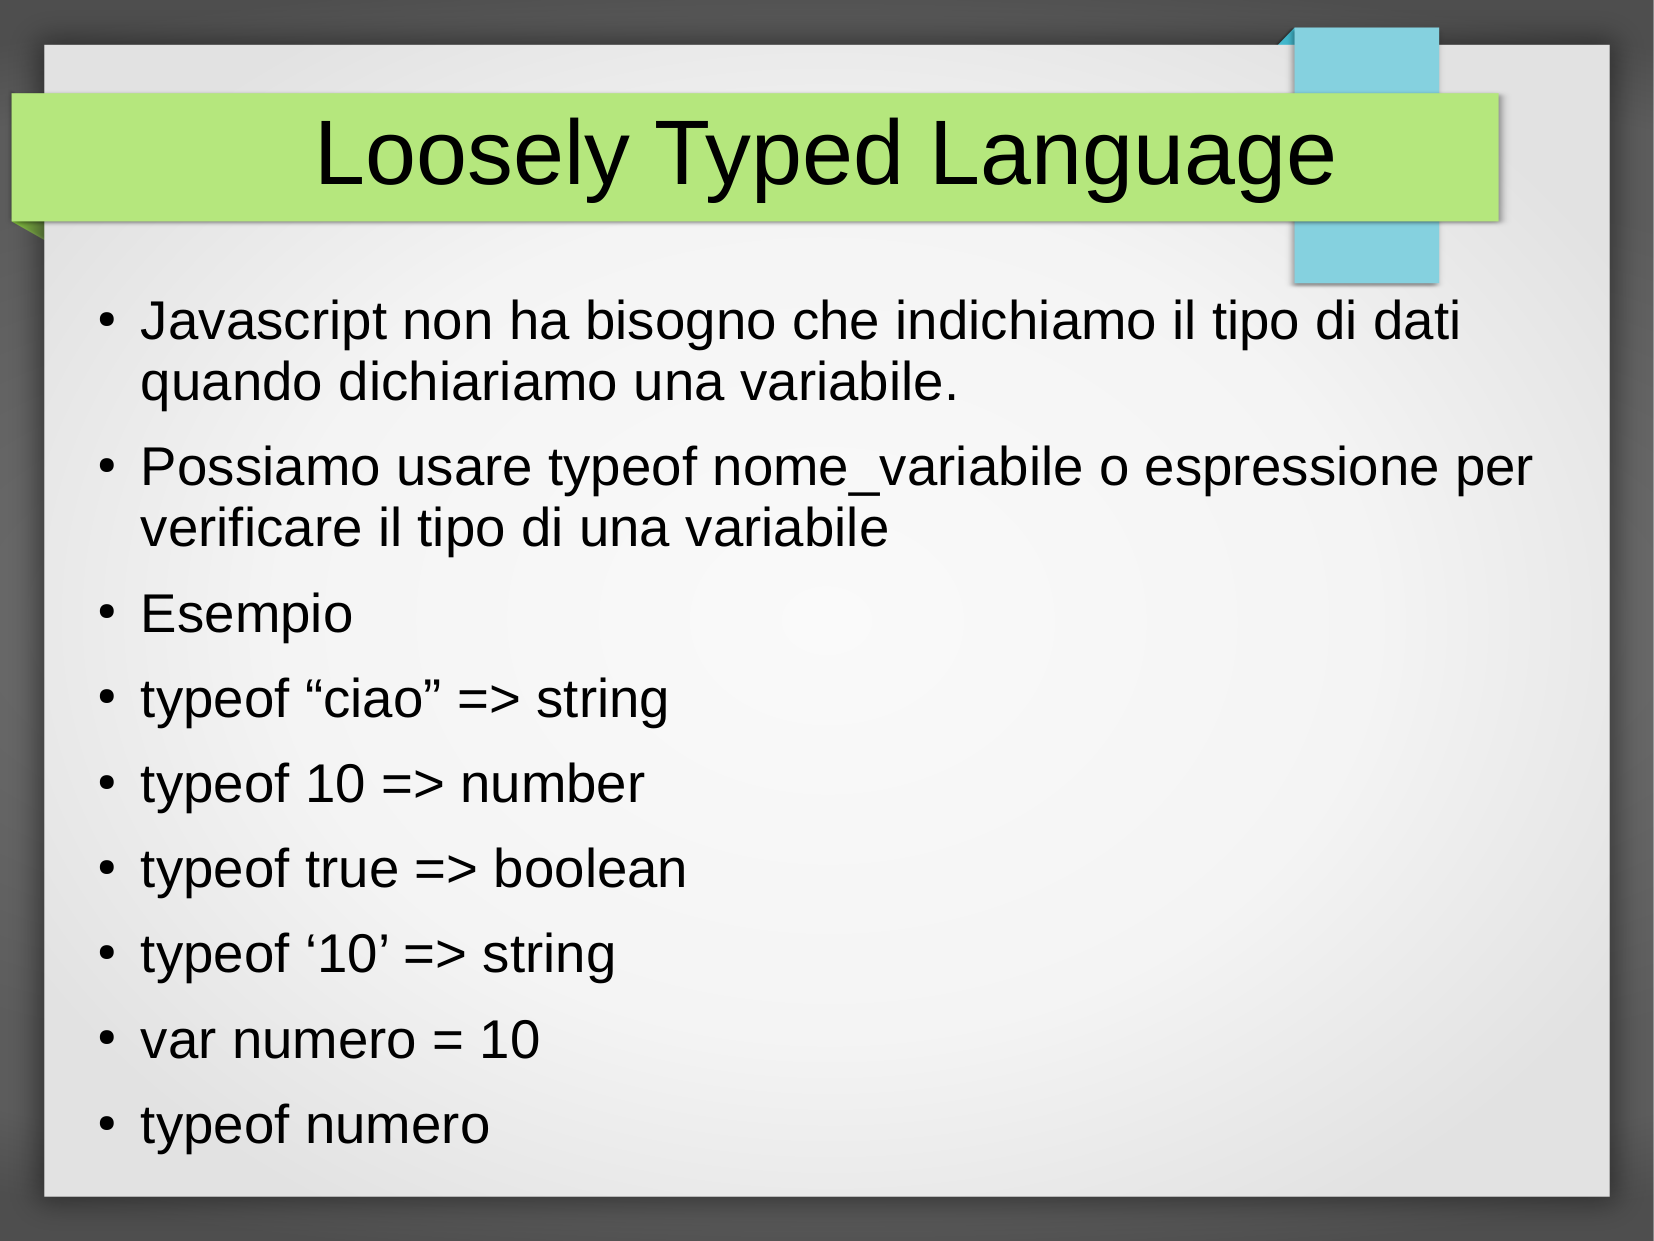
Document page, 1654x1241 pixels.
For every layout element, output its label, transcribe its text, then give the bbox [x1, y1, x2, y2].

list Javascript non ha bisogno che indichiamo il tipo di dati quando dichiariamo una variabile. Possiamo usare typeof nome_variabile o espressione per verificare il tipo di una variabile Esempio typeof “ciao” => string typeof 10 => number typeof true => boolean typeof ‘10’ => string var numero = 10 typeof numero [82, 290, 1571, 1158]
picture [0, 0, 1654, 1241]
title Loosely Typed Language [82, 49, 1571, 257]
